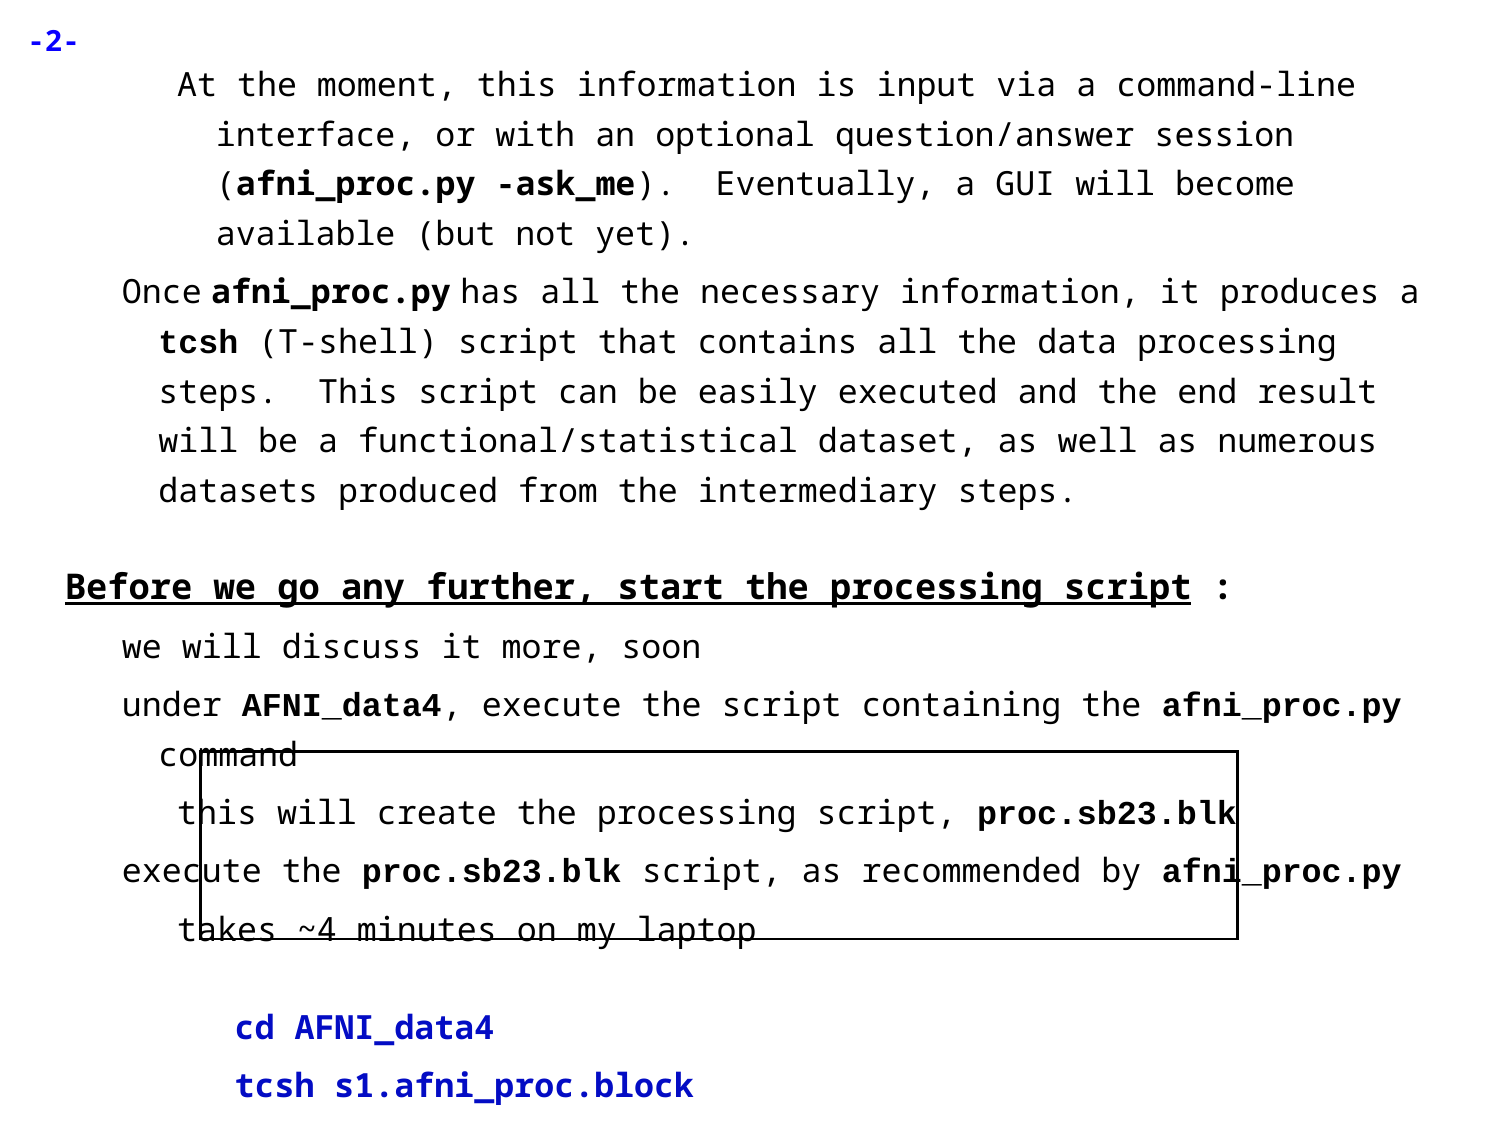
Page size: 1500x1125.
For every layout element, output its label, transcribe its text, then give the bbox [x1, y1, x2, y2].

list At the moment, this information is input via a command-line interface, or with an optional question/answer session (afni_proc.py -ask_me). Eventually, a GUI will become available (but not yet). Once afni_proc.py has all the necessary information, it produces a tcsh (T-shell) script that contains all the data processing steps. This script can be easily executed and the end result will be a functional/statistical dataset, as well as numerous datasets produced from the intermediary steps. Before we go any further, start the processing script : we will discuss it more, soon under AFNI_data4, execute the script containing the afni_proc.py command this will create the processing script, proc.sb23.blk execute the proc.sb23.blk script, as recommended by afni_proc.py takes ~4 minutes on my laptop cd AFNI_data4 tcsh s1.afni_proc.block tcsh -x proc.sb23.blk |& tee output.proc.sb23.blk note that one could subsequently run s10.surface.analysis to analyze the data in the surface domain (which takes ~37 minutes on my laptop) [50, 48, 1463, 1088]
